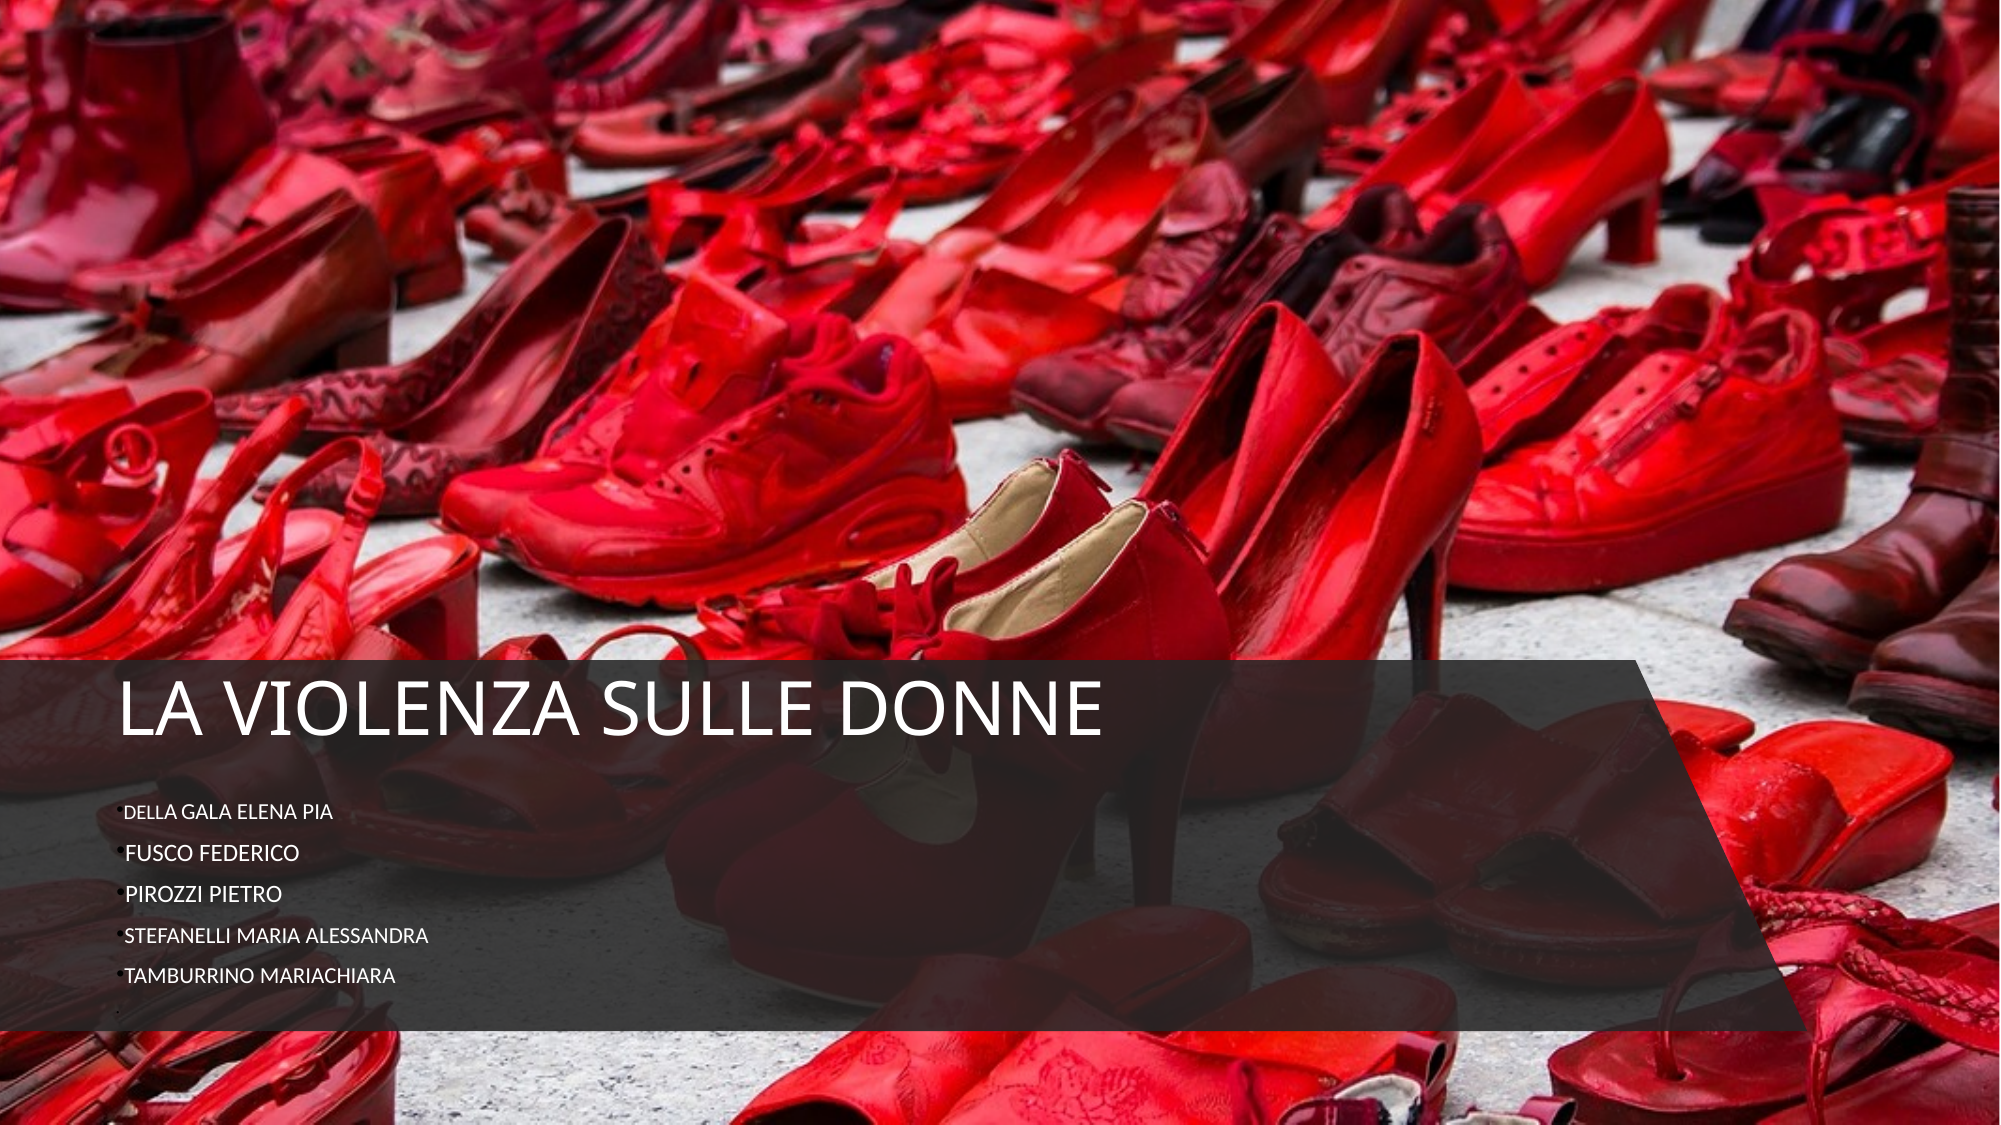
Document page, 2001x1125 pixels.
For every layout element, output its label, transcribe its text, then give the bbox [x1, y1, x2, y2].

subtitle DELLA GALA ELENA PIA FUSCO FEDERICO PIROZZI PIETRO STEFANELLI MARIA ALESSANDRA TAMBURRINO MARIACHIARA [101, 796, 1671, 1002]
title LA VIOLENZA SULLE DONNE [101, 660, 1622, 763]
text_box [0, 660, 1808, 1032]
picture [0, 0, 2000, 1125]
